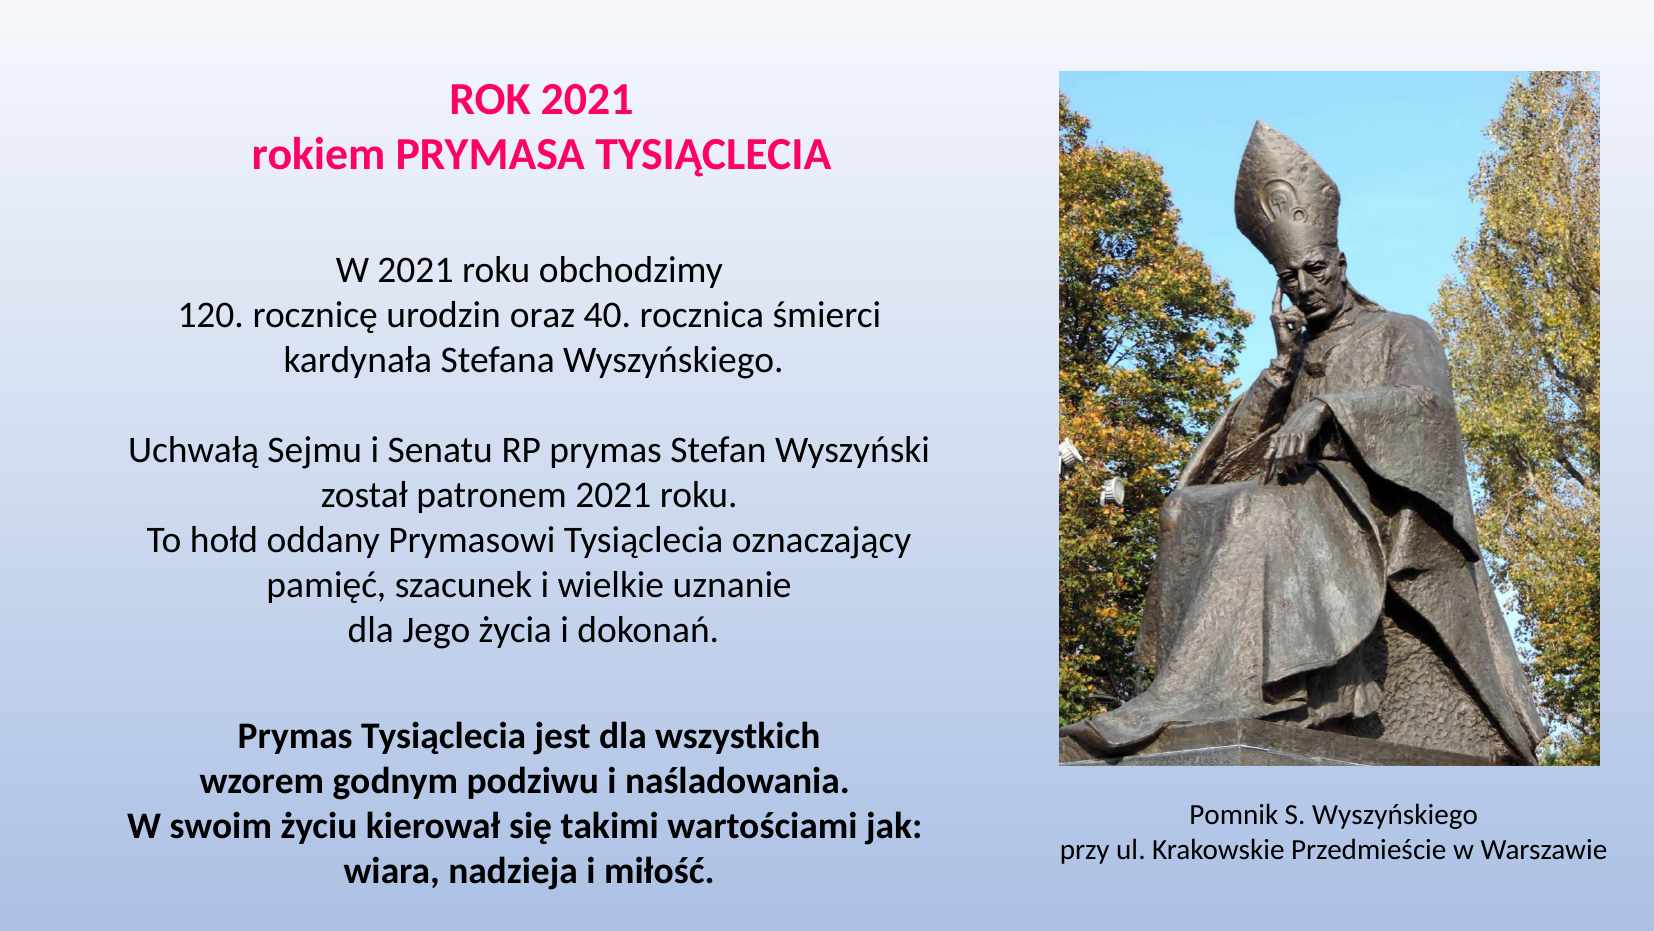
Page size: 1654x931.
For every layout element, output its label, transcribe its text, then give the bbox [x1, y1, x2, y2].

text_box Pomnik S. Wyszyńskiego przy ul. Krakowskie Przedmieście w Warszawie [1040, 787, 1627, 874]
picture [1059, 71, 1600, 766]
text_box ROK 2021 rokiem PRYMASA TYSIĄCLECIA [73, 61, 1011, 188]
text_box Prymas Tysiąclecia jest dla wszystkich wzorem godnym podziwu i naśladowania. W swoim życiu kierował się takimi wartościami jak: wiara, nadzieja i miłość. [38, 703, 1021, 901]
text_box W 2021 roku obchodzimy 120. rocznicę urodzin oraz 40. rocznica śmierci kardynała Stefana Wyszyńskiego. Uchwałą Sejmu i Senatu RP prymas Stefan Wyszyński został patronem 2021 roku. To hołd oddany Prymasowi Tysiąclecia oznaczający pamięć, szacunek i wielkie uznanie dla Jego życia i dokonań. [26, 237, 1041, 662]
